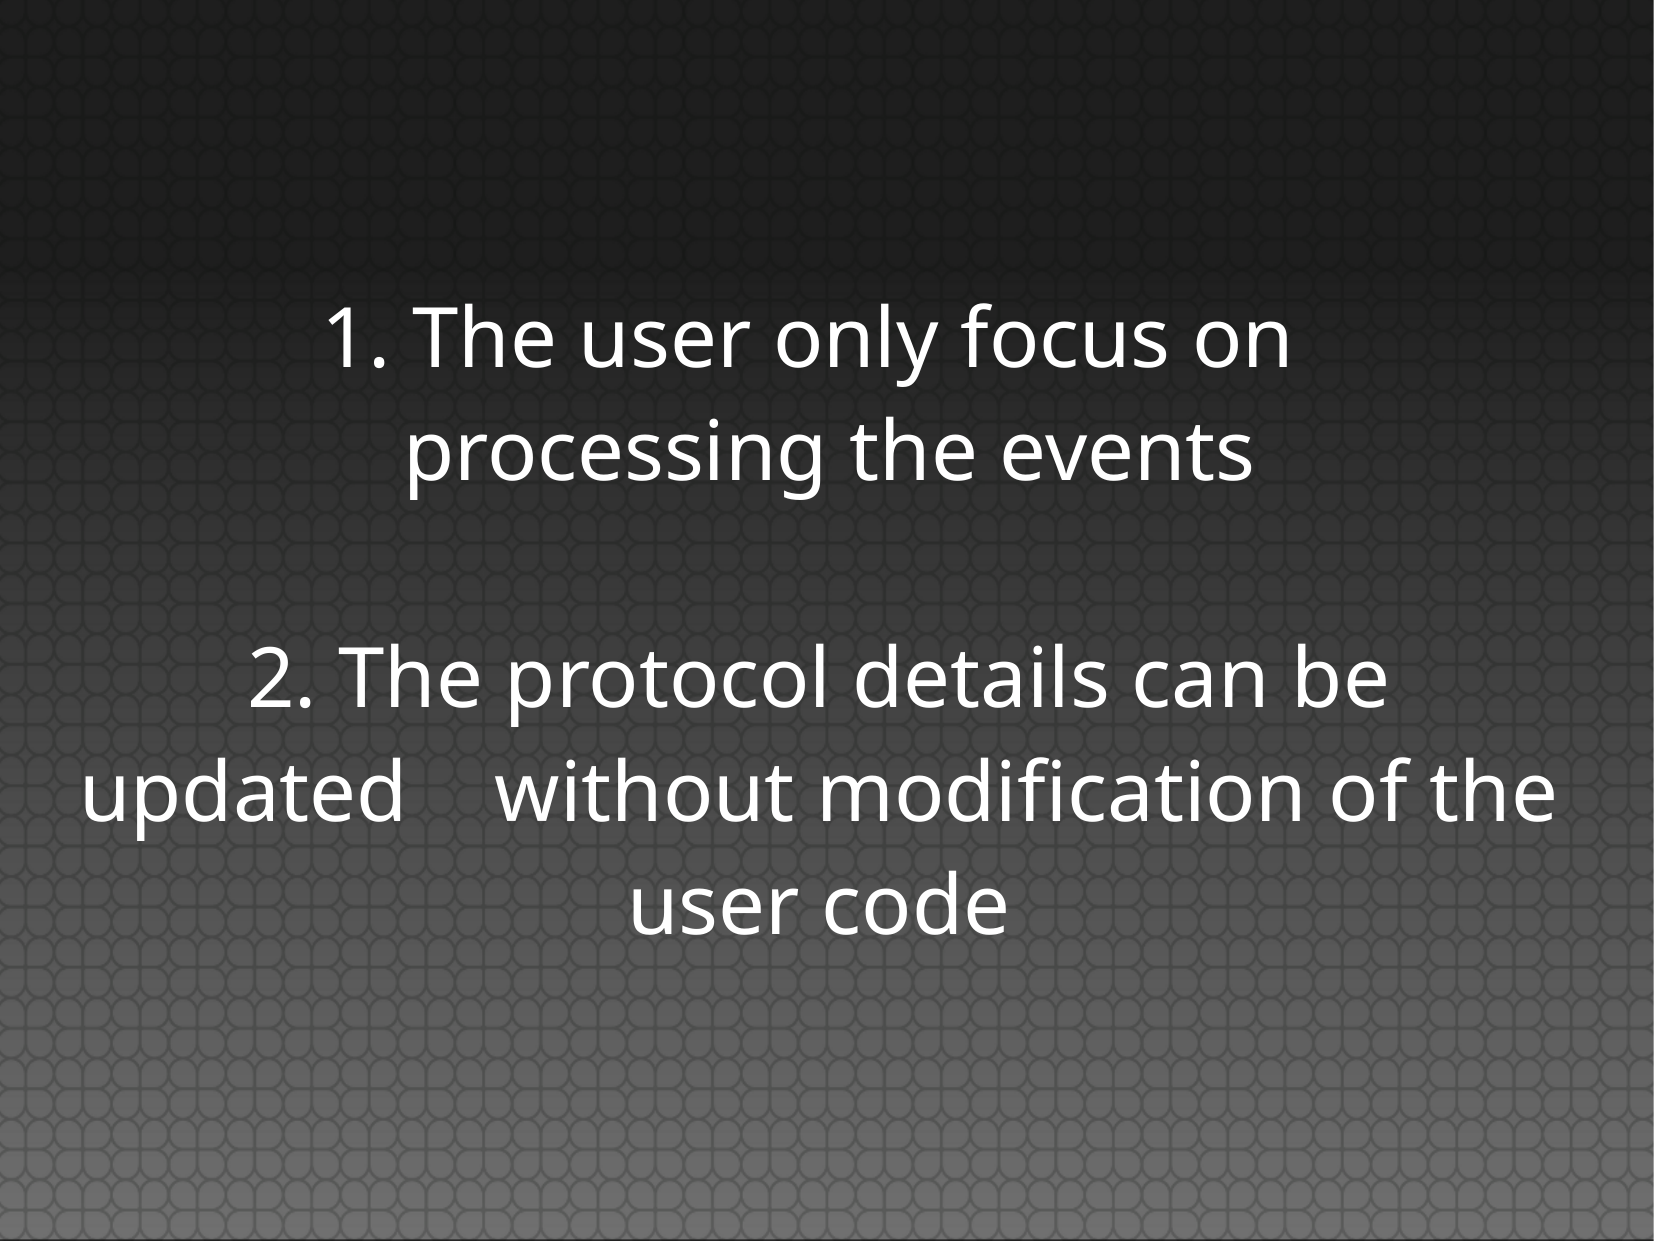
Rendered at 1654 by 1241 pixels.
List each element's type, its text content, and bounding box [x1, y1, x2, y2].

picture [0, 0, 1654, 1241]
title 1. The user only focus on processing the events 2. The protocol details can be updated without modification of the user code [75, 386, 1564, 852]
